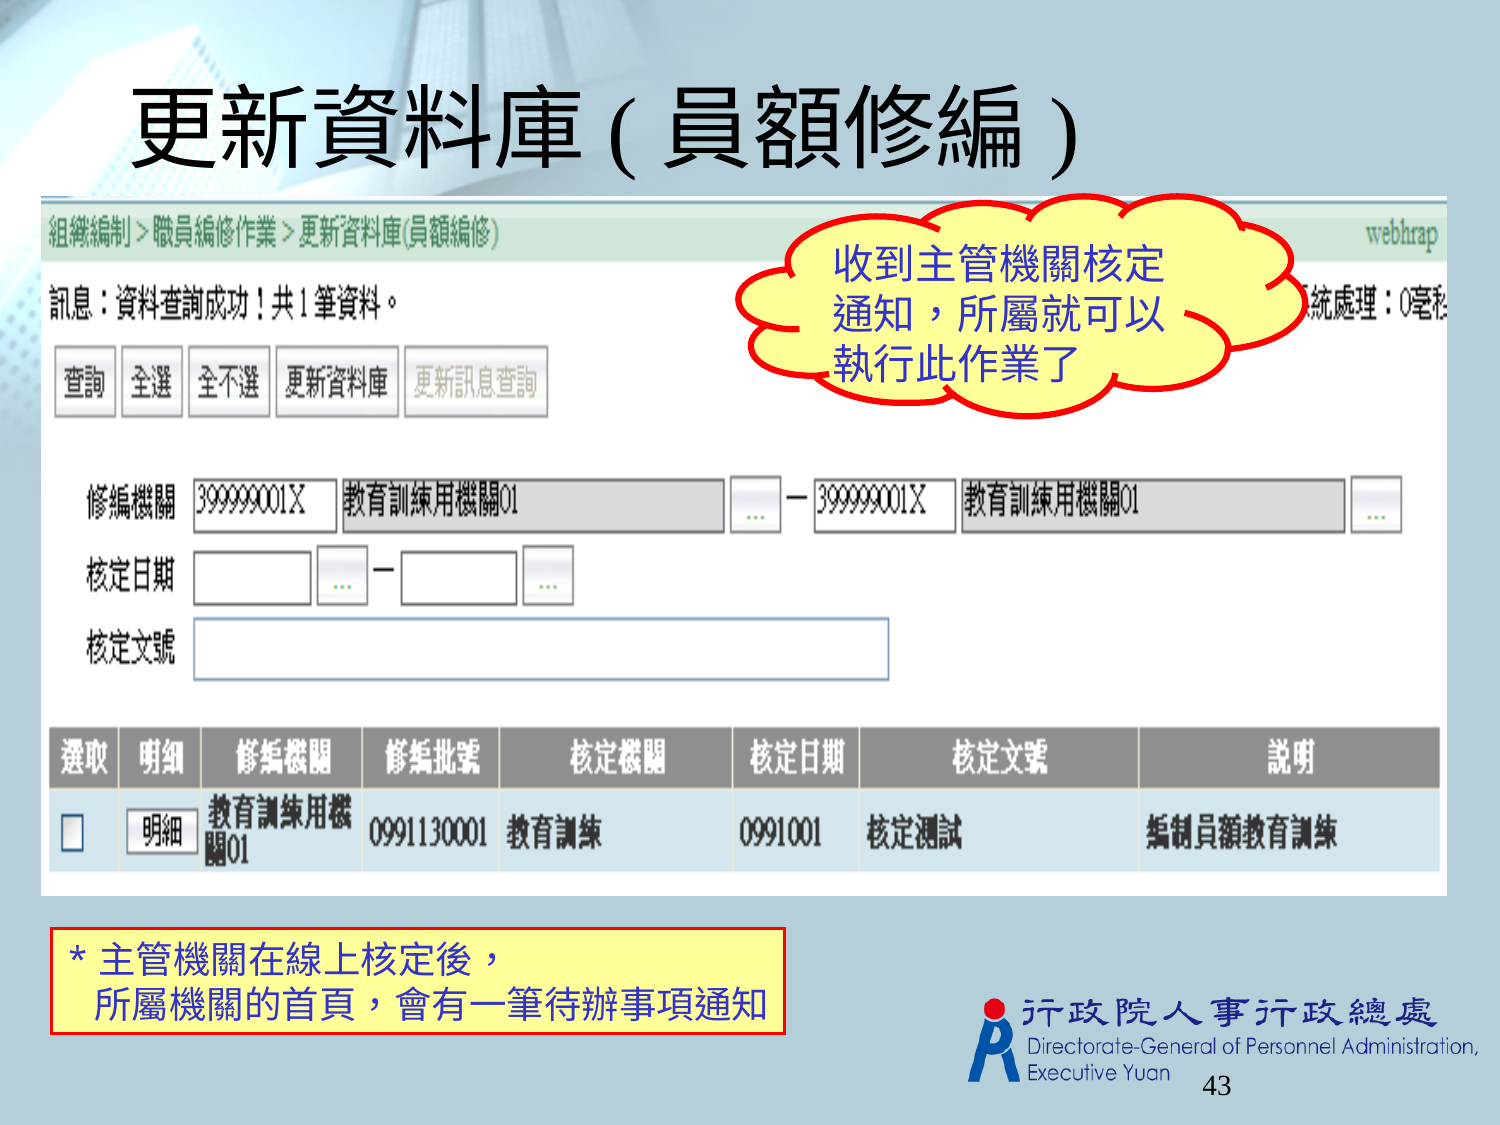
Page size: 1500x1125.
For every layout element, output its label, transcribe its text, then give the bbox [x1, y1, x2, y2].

picture [1095, 196, 1165, 207]
title 更新資料庫(員額修編) [112, 31, 1388, 196]
text_box [1187, 1058, 1500, 1124]
picture [41, 196, 1447, 896]
text_box *主管機關在線上核定後， 所屬機關的首頁，會有一筆待辦事項通知 [52, 929, 784, 1034]
text_box 收到主管機關核定通知，所屬就可以執行此作業了 [738, 196, 1306, 417]
